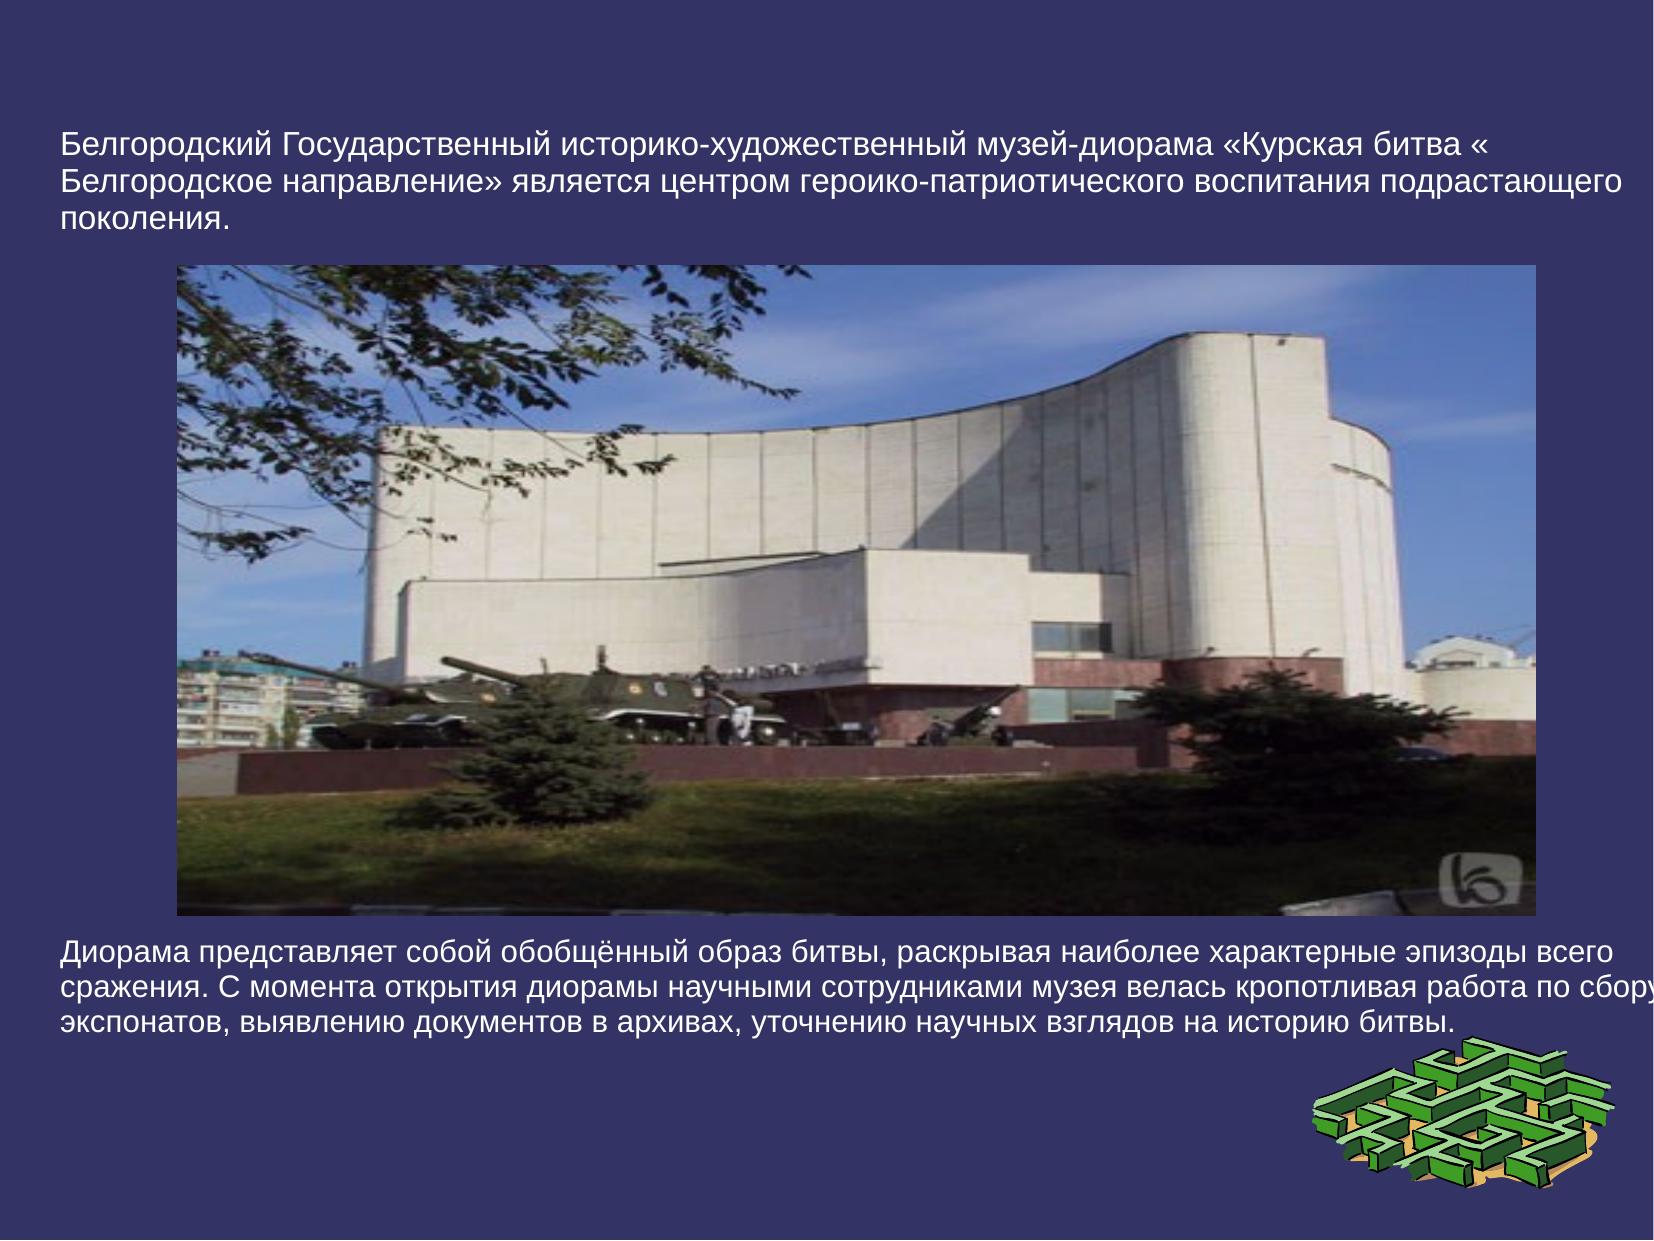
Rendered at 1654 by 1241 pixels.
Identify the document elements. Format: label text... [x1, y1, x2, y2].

picture [177, 265, 1536, 916]
text_box Белгородский Государственный историко-художественный музей-диорама «Курская битва « Белгородское направление» является центром героико-патриотического воспитания подрастающего поколения. Диорама представляет собой обобщённый образ битвы, раскрывая наиболее характерные эпизоды всего сражения. С момента открытия диорамы научными сотрудниками музея велась кропотливая работа по сбору экспонатов, выявлению документов в архивах, уточнению научных взглядов на историю битвы. [45, 118, 1654, 1063]
